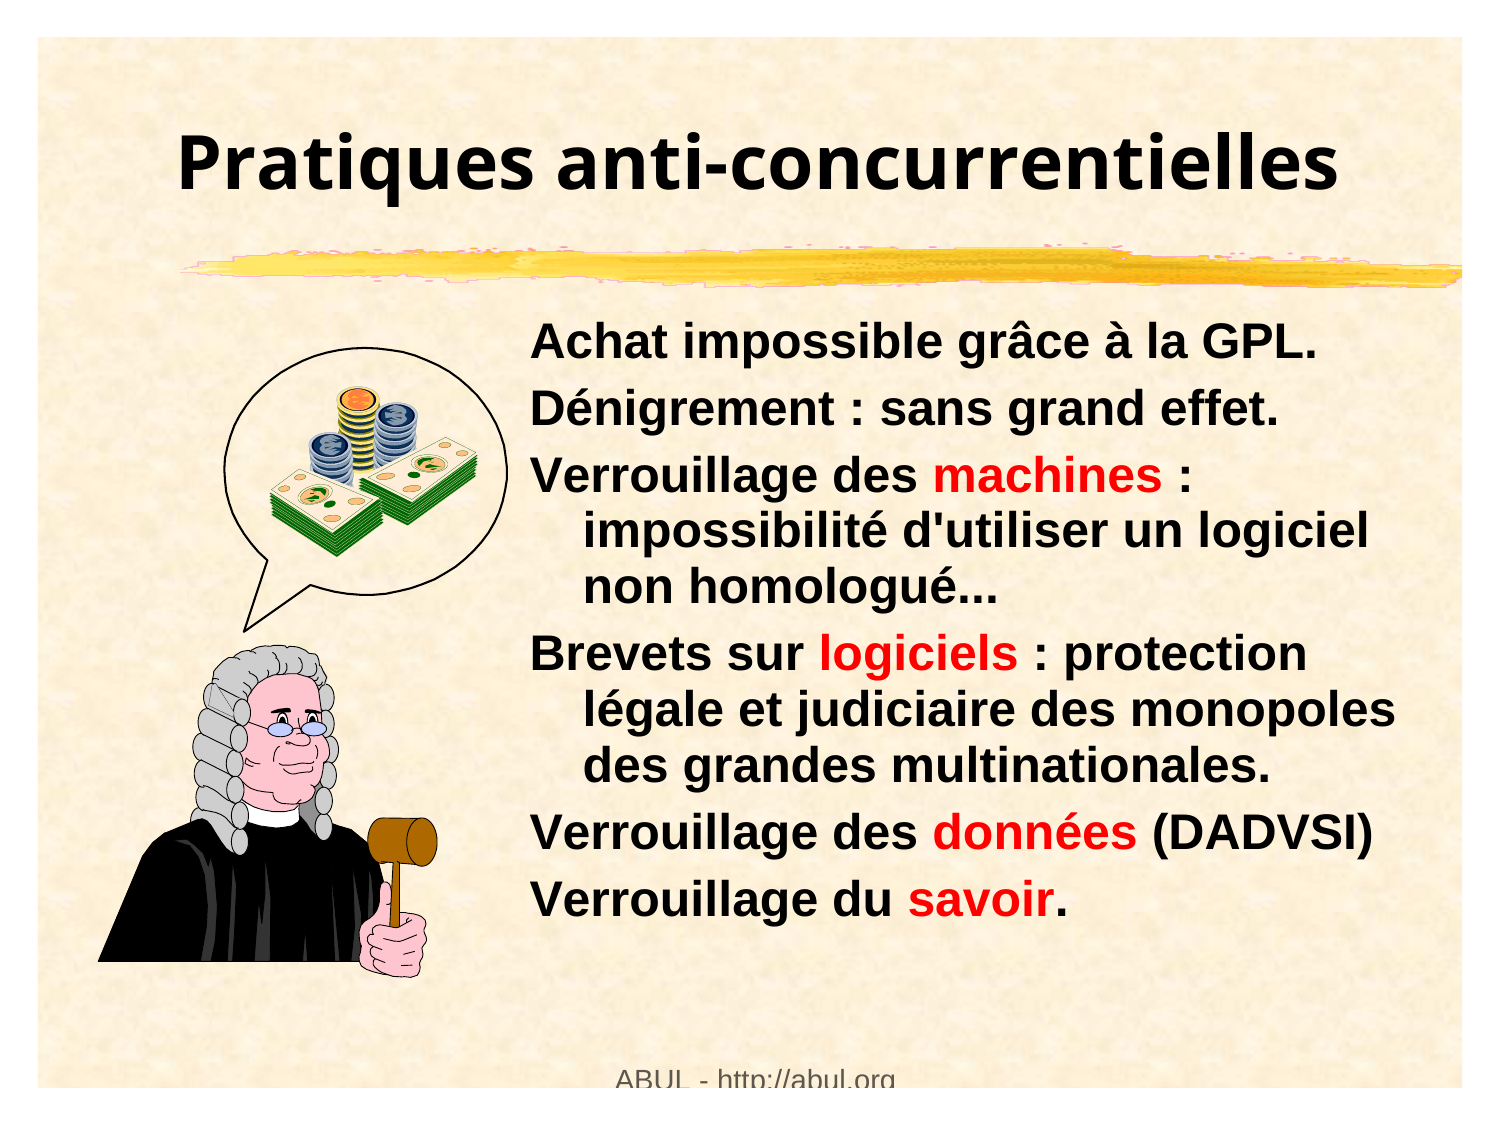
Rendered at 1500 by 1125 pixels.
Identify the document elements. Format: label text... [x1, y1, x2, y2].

picture [639, 1081, 649, 1088]
title Pratiques anti-concurrentielles [54, 72, 1463, 248]
picture [722, 1076, 729, 1088]
picture [858, 1076, 866, 1088]
picture [639, 1072, 648, 1078]
picture [754, 1076, 761, 1088]
picture [811, 1076, 818, 1088]
picture [883, 1076, 891, 1088]
picture [226, 349, 497, 627]
list Achat impossible grâce à la GPL. Dénigrement : sans grand effet. Verrouillage des machines : impossibilité d'utiliser un logiciel non homologué... Brevets sur logiciels : protection légale et judiciaire des monopoles des grandes multinationales. Verrouillage des données (DADVSI) Verrouillage du savoir. [497, 305, 1463, 1022]
picture [794, 1082, 801, 1088]
picture [620, 1073, 627, 1082]
picture [37, 37, 1463, 1088]
picture [618, 1084, 630, 1088]
picture [738, 1076, 743, 1088]
